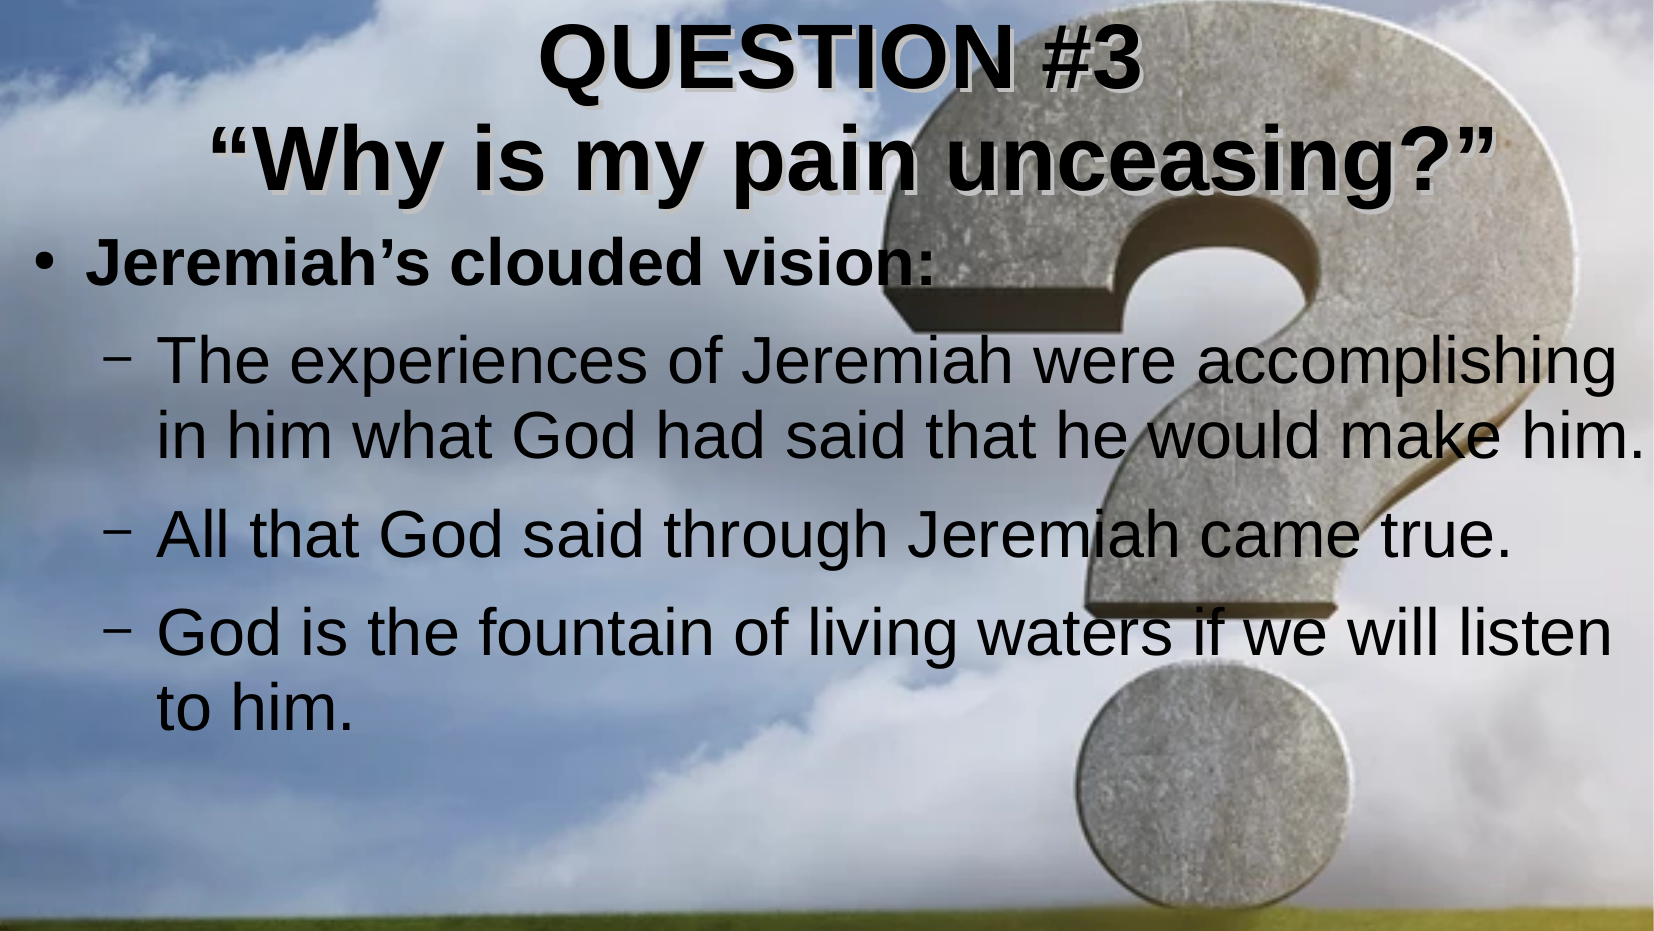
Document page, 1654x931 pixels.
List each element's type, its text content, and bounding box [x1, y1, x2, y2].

title QUESTION #3 “Why is my pain unceasing?” [46, 5, 1637, 211]
list Jeremiah’s clouded vision: The experiences of Jeremiah were accomplishing in him what God had said that he would make him. All that God said through Jeremiah came true. God is the fountain of living waters if we will listen to him. [15, 225, 1651, 916]
picture [0, 0, 1654, 931]
